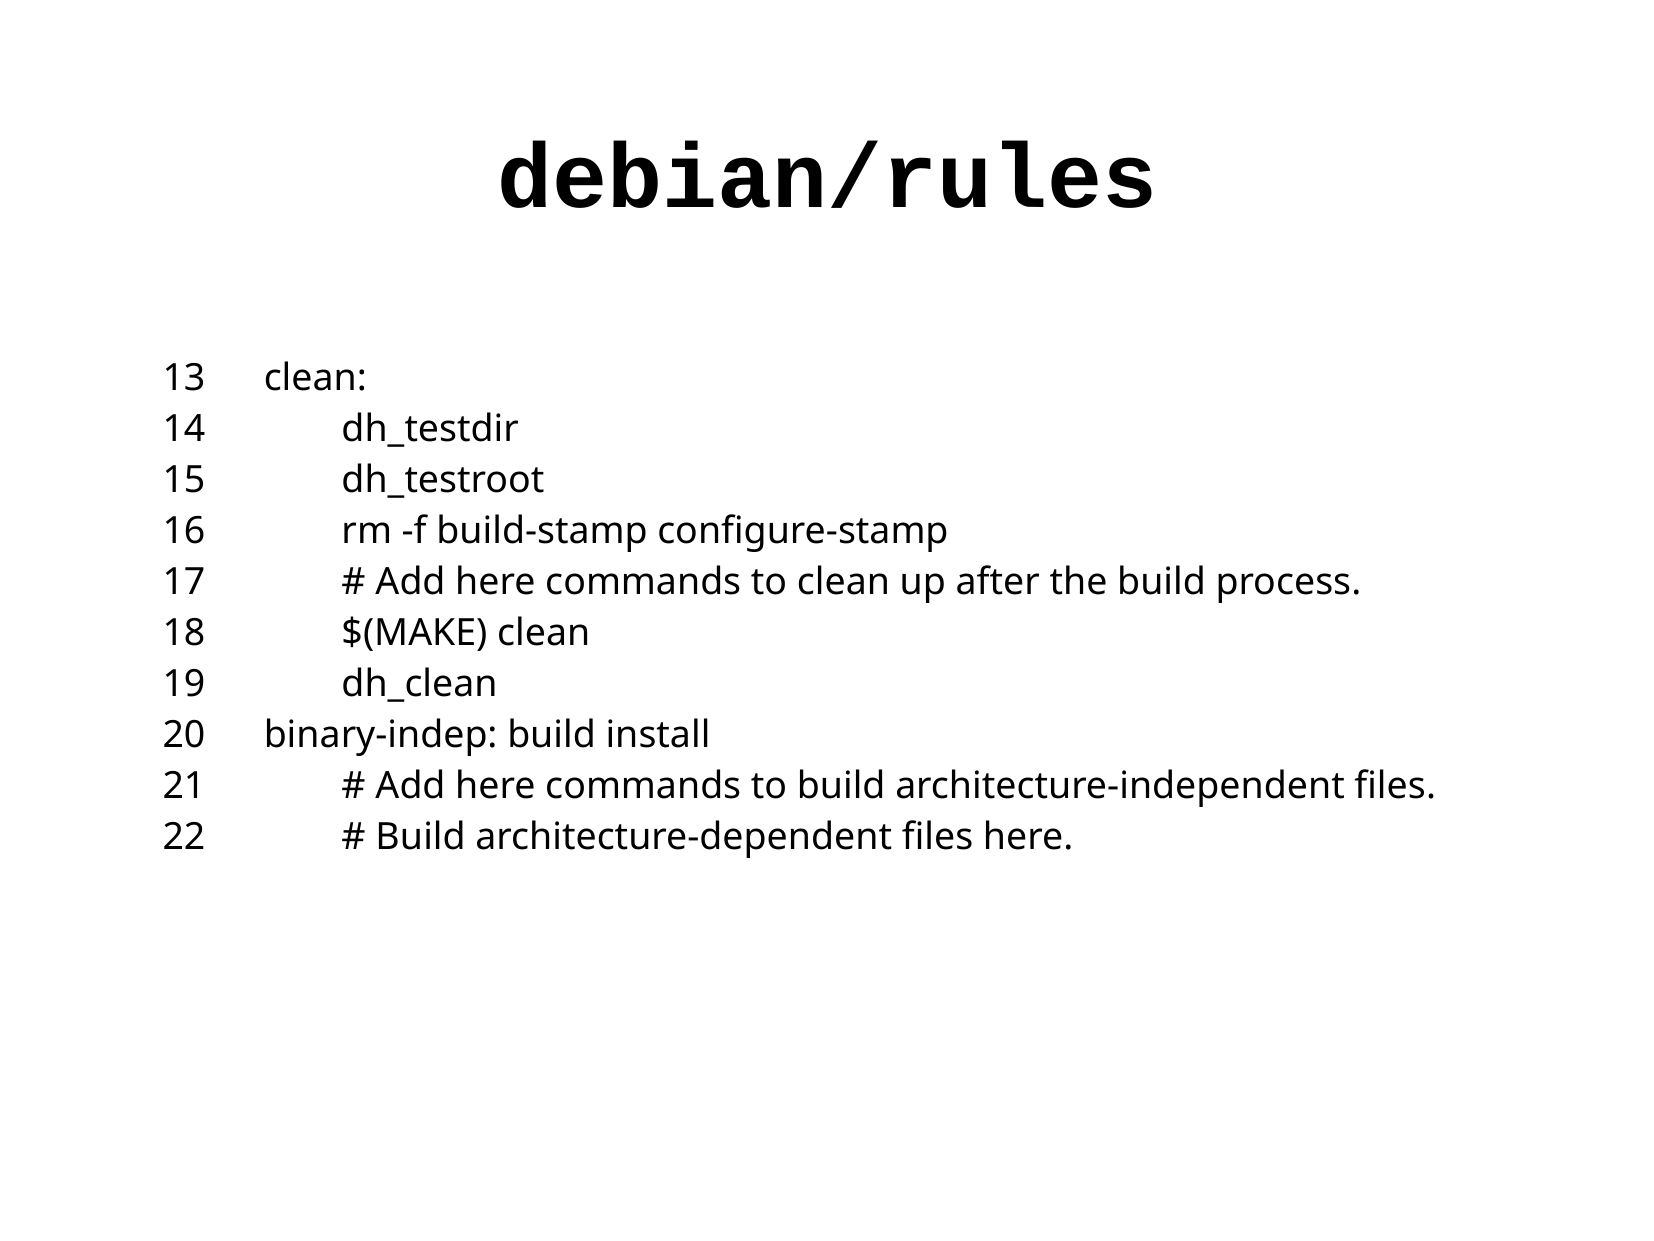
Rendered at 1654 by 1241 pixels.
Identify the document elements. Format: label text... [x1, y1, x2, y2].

title debian/rules [121, 102, 1534, 311]
list 13 clean: 14 dh_testdir 15 dh_testroot 16 rm -f build-stamp configure-stamp 17 # Add here commands to clean up after the build process. 18 $(MAKE) clean 19 dh_clean 20 binary-indep: build install 21 # Add here commands to build architecture-independent files. 22 # Build architecture-dependent files here. [77, 342, 1595, 1125]
